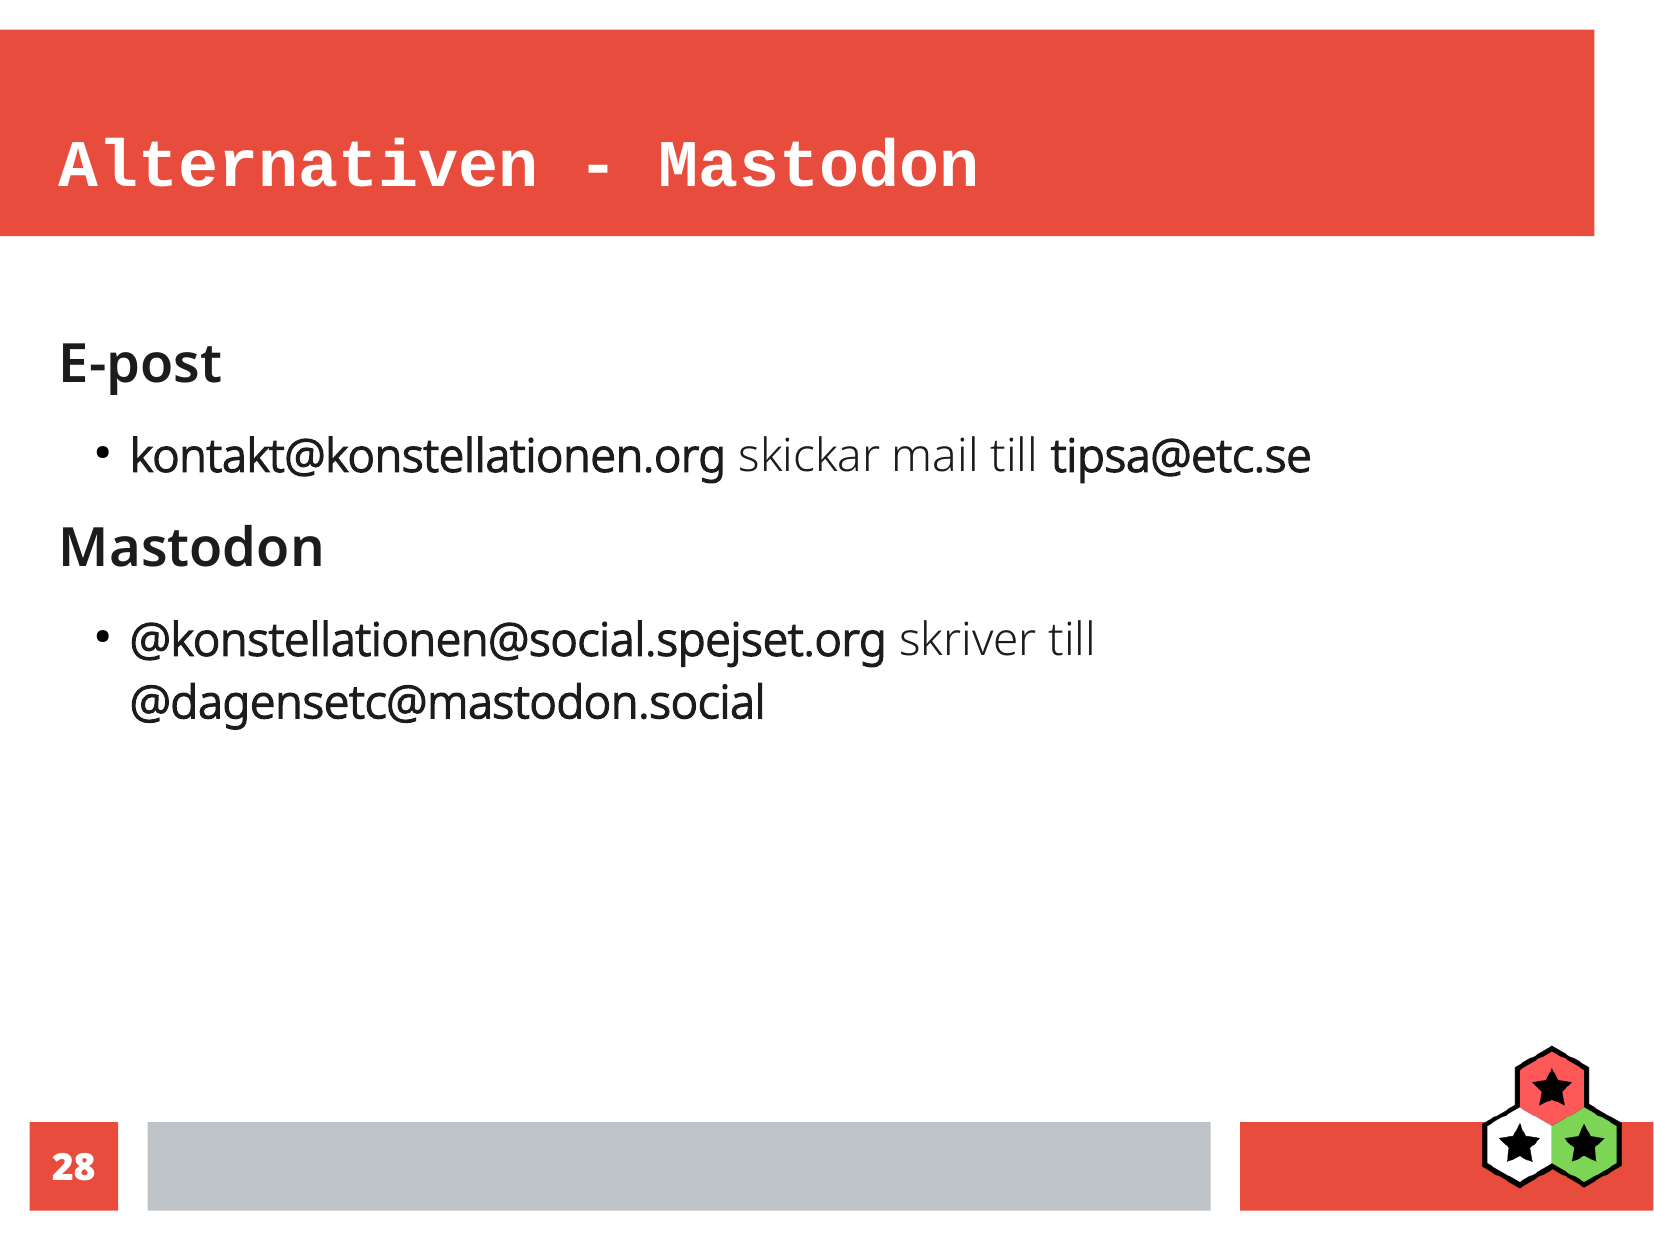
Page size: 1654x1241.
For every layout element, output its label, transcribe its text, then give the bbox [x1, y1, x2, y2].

picture [1463, 1028, 1640, 1205]
list E-post kontakt@konstellationen.org skickar mail till tipsa@etc.se Mastodon @konstellationen@social.spejset.org skriver till @dagensetc@mastodon.social [59, 324, 1565, 1093]
title Alternativen - Mastodon [59, 59, 1595, 207]
